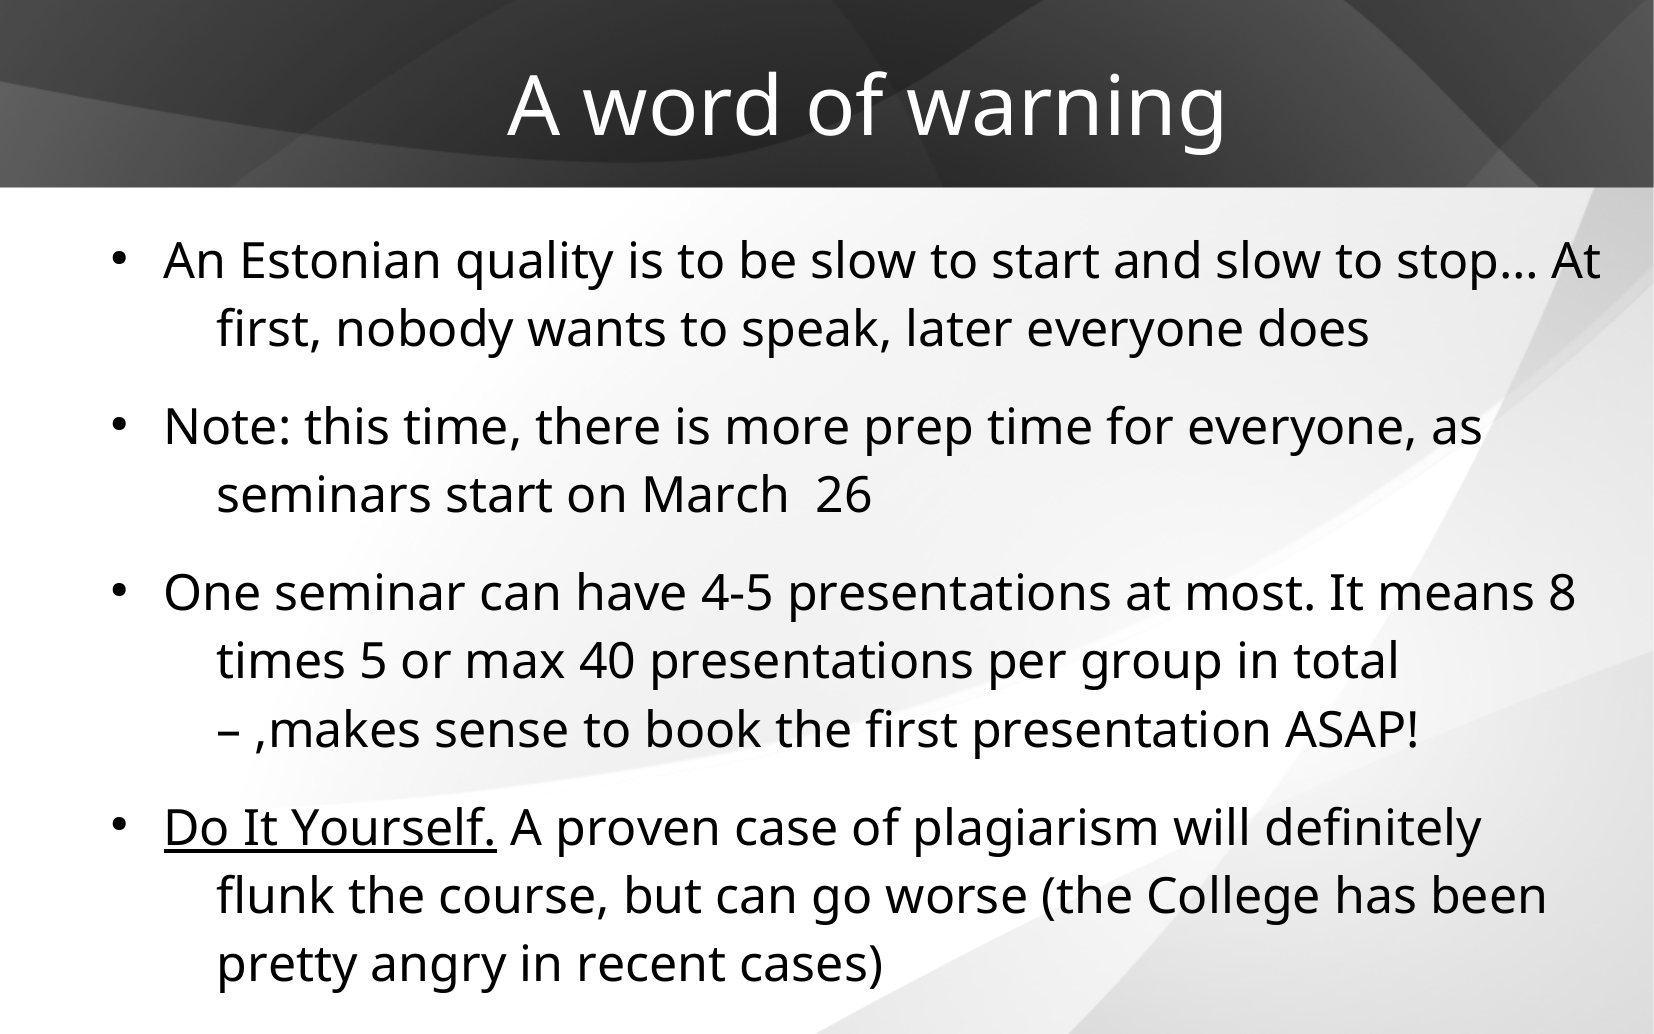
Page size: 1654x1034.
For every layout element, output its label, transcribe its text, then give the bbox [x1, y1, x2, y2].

picture [0, 0, 1654, 1034]
list An Estonian quality is to be slow to start and slow to stop… At first, nobody wants to speak, later everyone does Note: this time, there is more prep time for everyone, as seminars start on March 26 One seminar can have 4-5 presentations at most. It means 8 times 5 or max 40 presentations per group in total – ,makes sense to book the first presentation ASAP! Do It Yourself. A proven case of plagiarism will definitely flunk the course, but can go worse (the College has been pretty angry in recent cases) [75, 225, 1613, 1013]
title A word of warning [124, 0, 1613, 208]
